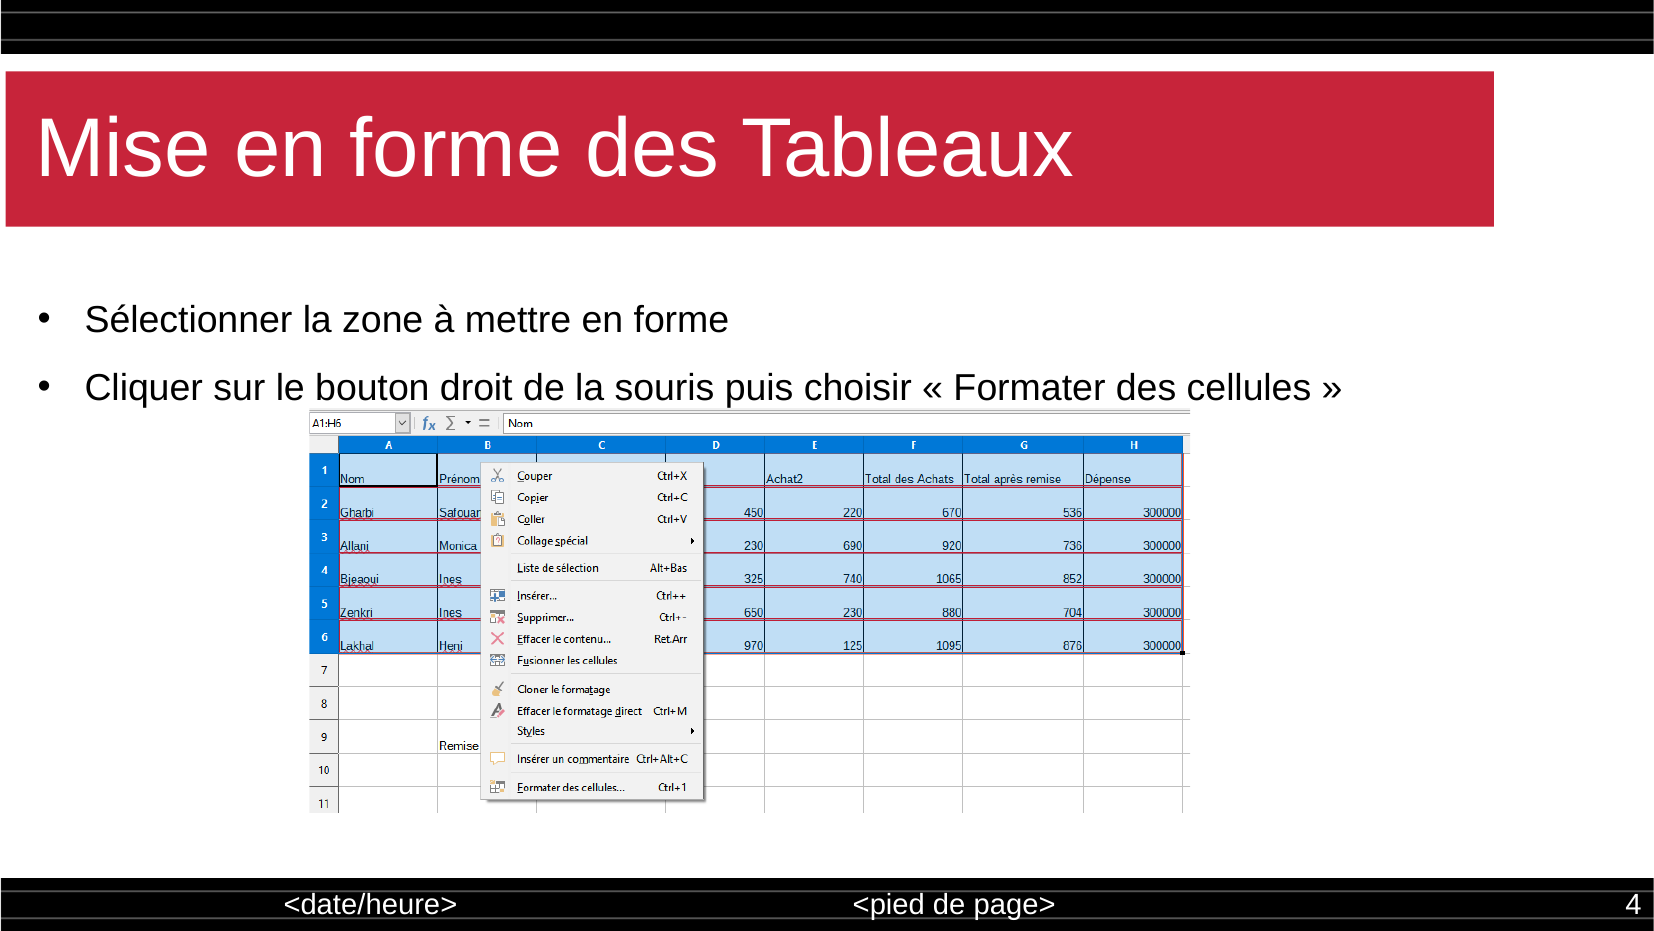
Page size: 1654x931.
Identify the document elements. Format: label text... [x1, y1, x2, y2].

picture [0, 0, 1654, 54]
text_box Sélectionner la zone à mettre en forme Cliquer sur le bouton droit de la souris puis choisir « Formater des cellules » [22, 265, 1462, 416]
text_box Mise en forme des Tableaux [5, 71, 1494, 227]
picture [309, 408, 1191, 813]
picture [0, 878, 1654, 931]
